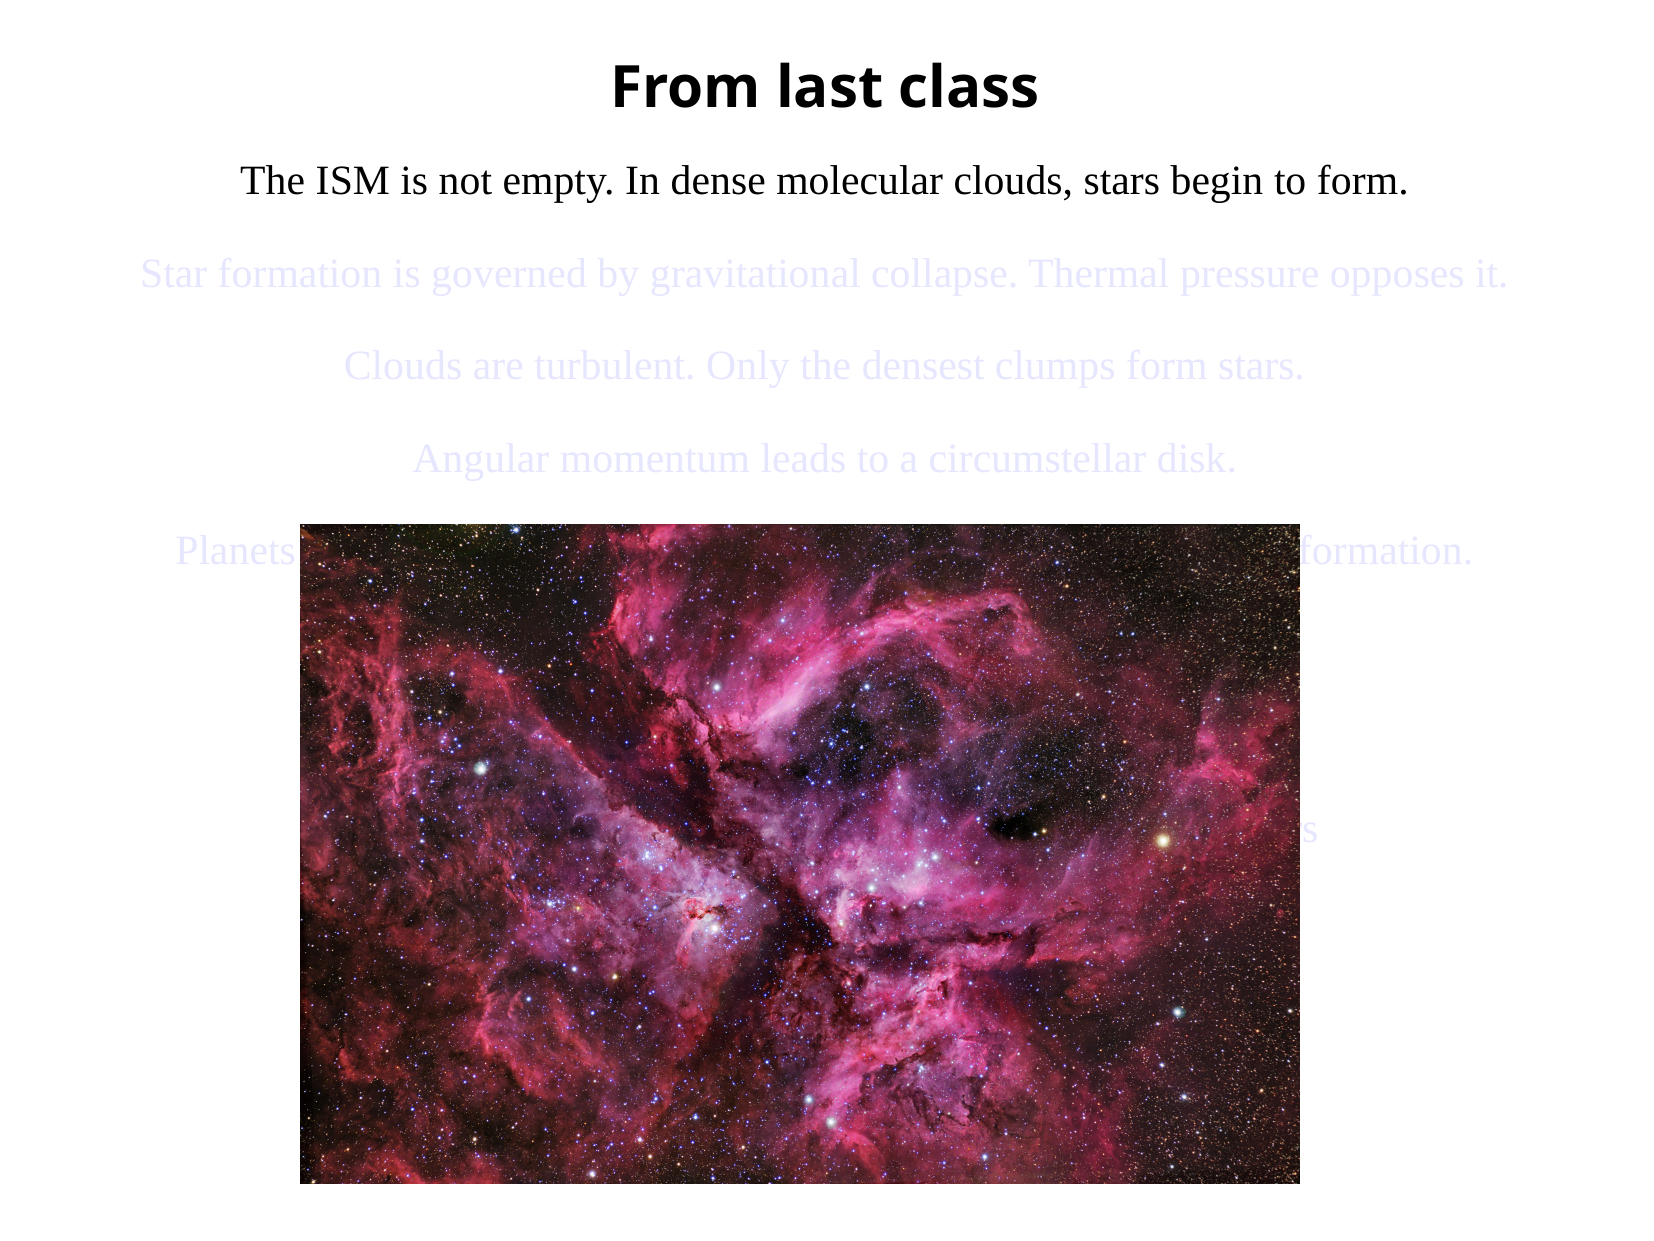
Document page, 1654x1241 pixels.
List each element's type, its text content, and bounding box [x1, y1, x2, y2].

picture [300, 524, 1300, 1184]
text_box The ISM is not empty. In dense molecular clouds, stars begin to form. Star formation is governed by gravitational collapse. Thermal pressure opposes it. Clouds are turbulent. Only the densest clumps form stars. Angular momentum leads to a circumstellar disk. Planets form in the turbulent disk in a scaled-down version of star formation. Protostars appear in the HR diagram in the birthline Gravitational contraction occurs along Hayashi tracks Proton-proton chain is the main reaction for low mass stars CNO cycle is the main reaction for high mass stars [75, 150, 1576, 998]
text_box From last class [0, 37, 1651, 134]
